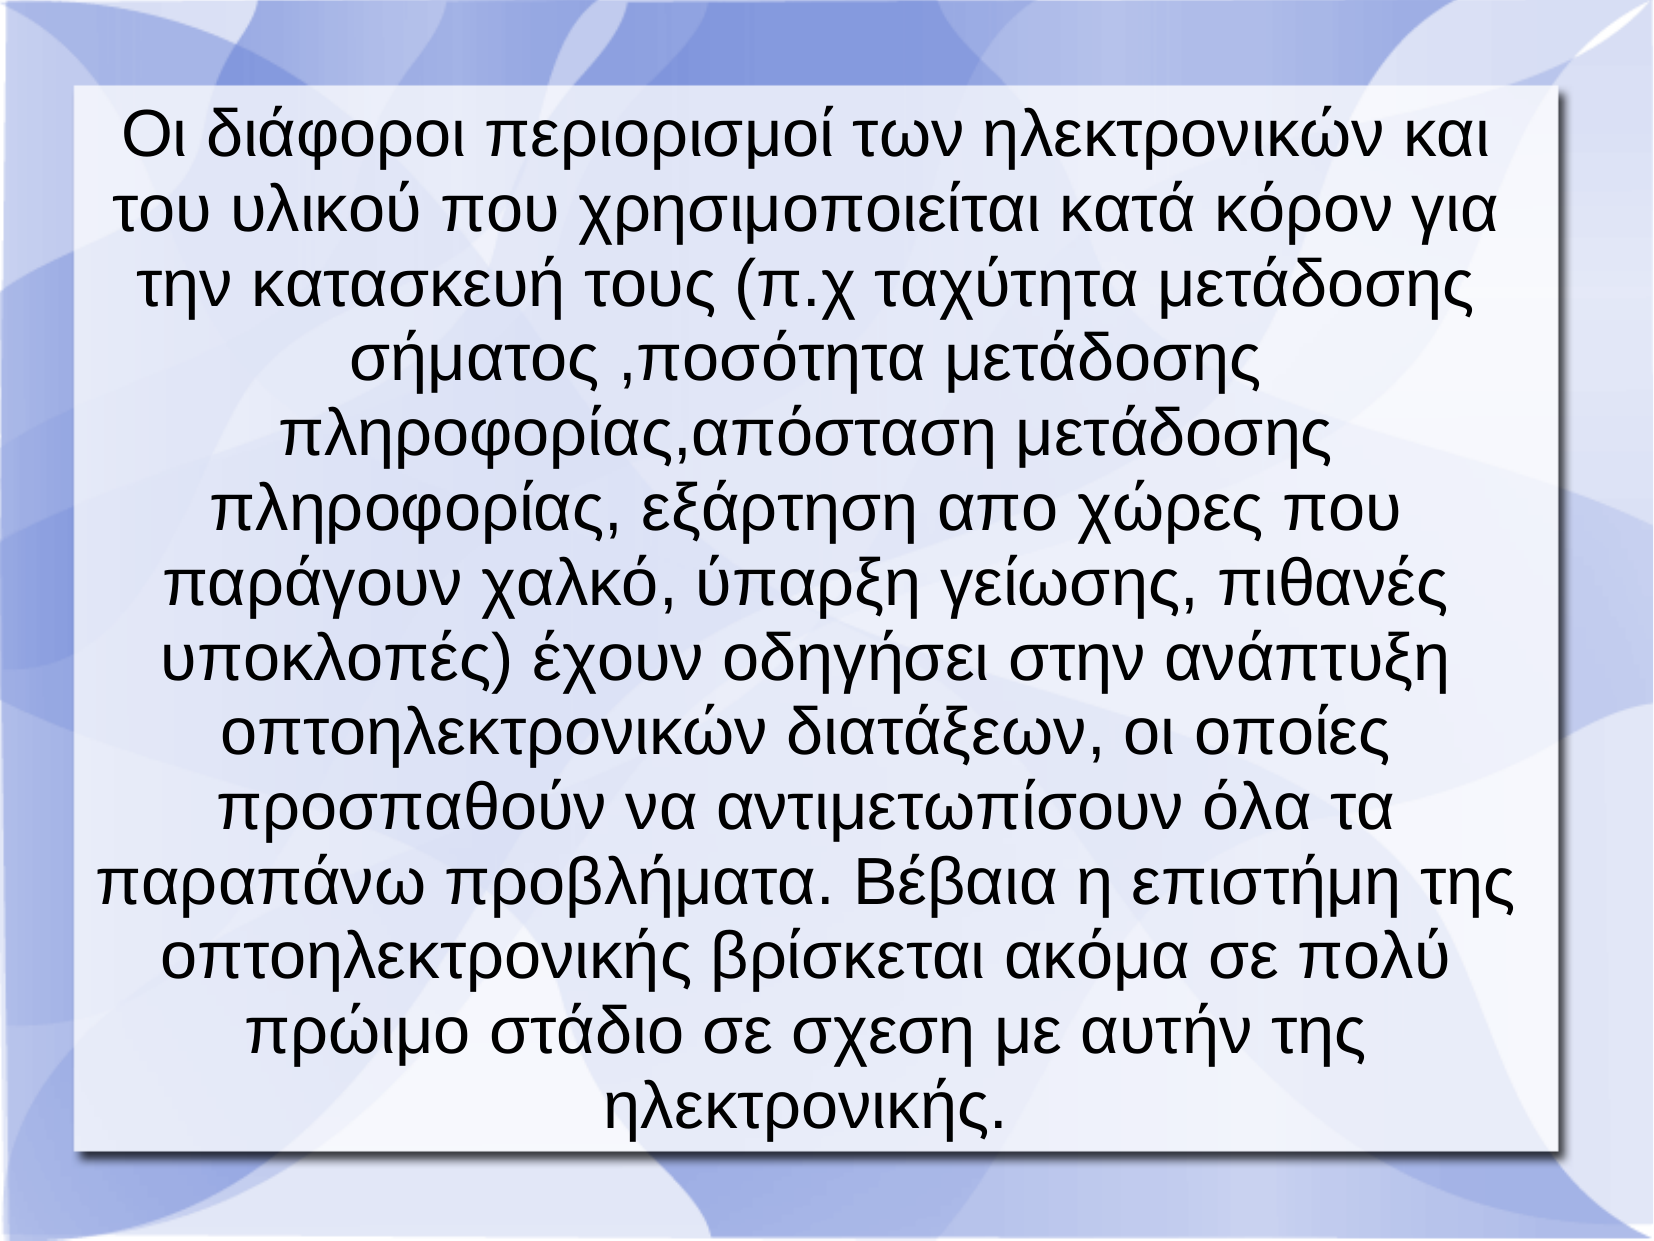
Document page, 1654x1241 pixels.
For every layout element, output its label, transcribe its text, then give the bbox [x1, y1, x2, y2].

list Οι διάφοροι περιορισμοί των ηλεκτρονικών και του υλικού που χρησιμοποιείται κατά κόρον για την κατασκευή τους (π.χ ταχύτητα μετάδοσης σήματος ,ποσότητα μετάδοσης πληροφορίας,απόσταση μετάδοσης πληροφορίας, εξάρτηση απο χώρες που παράγουν χαλκό, ύπαρξη γείωσης, πιθανές υποκλοπές) έχουν οδηγήσει στην ανάπτυξη οπτοηλεκτρονικών διατάξεων, οι οποίες προσπαθούν να αντιμετωπίσουν όλα τα παραπάνω προβλήματα. Βέβαια η επιστήμη της οπτοηλεκτρονικής βρίσκεται ακόμα σε πολύ πρώιμο στάδιο σε σχεση με αυτήν της ηλεκτρονικής. [75, 0, 1538, 1200]
picture [0, 0, 1654, 1241]
